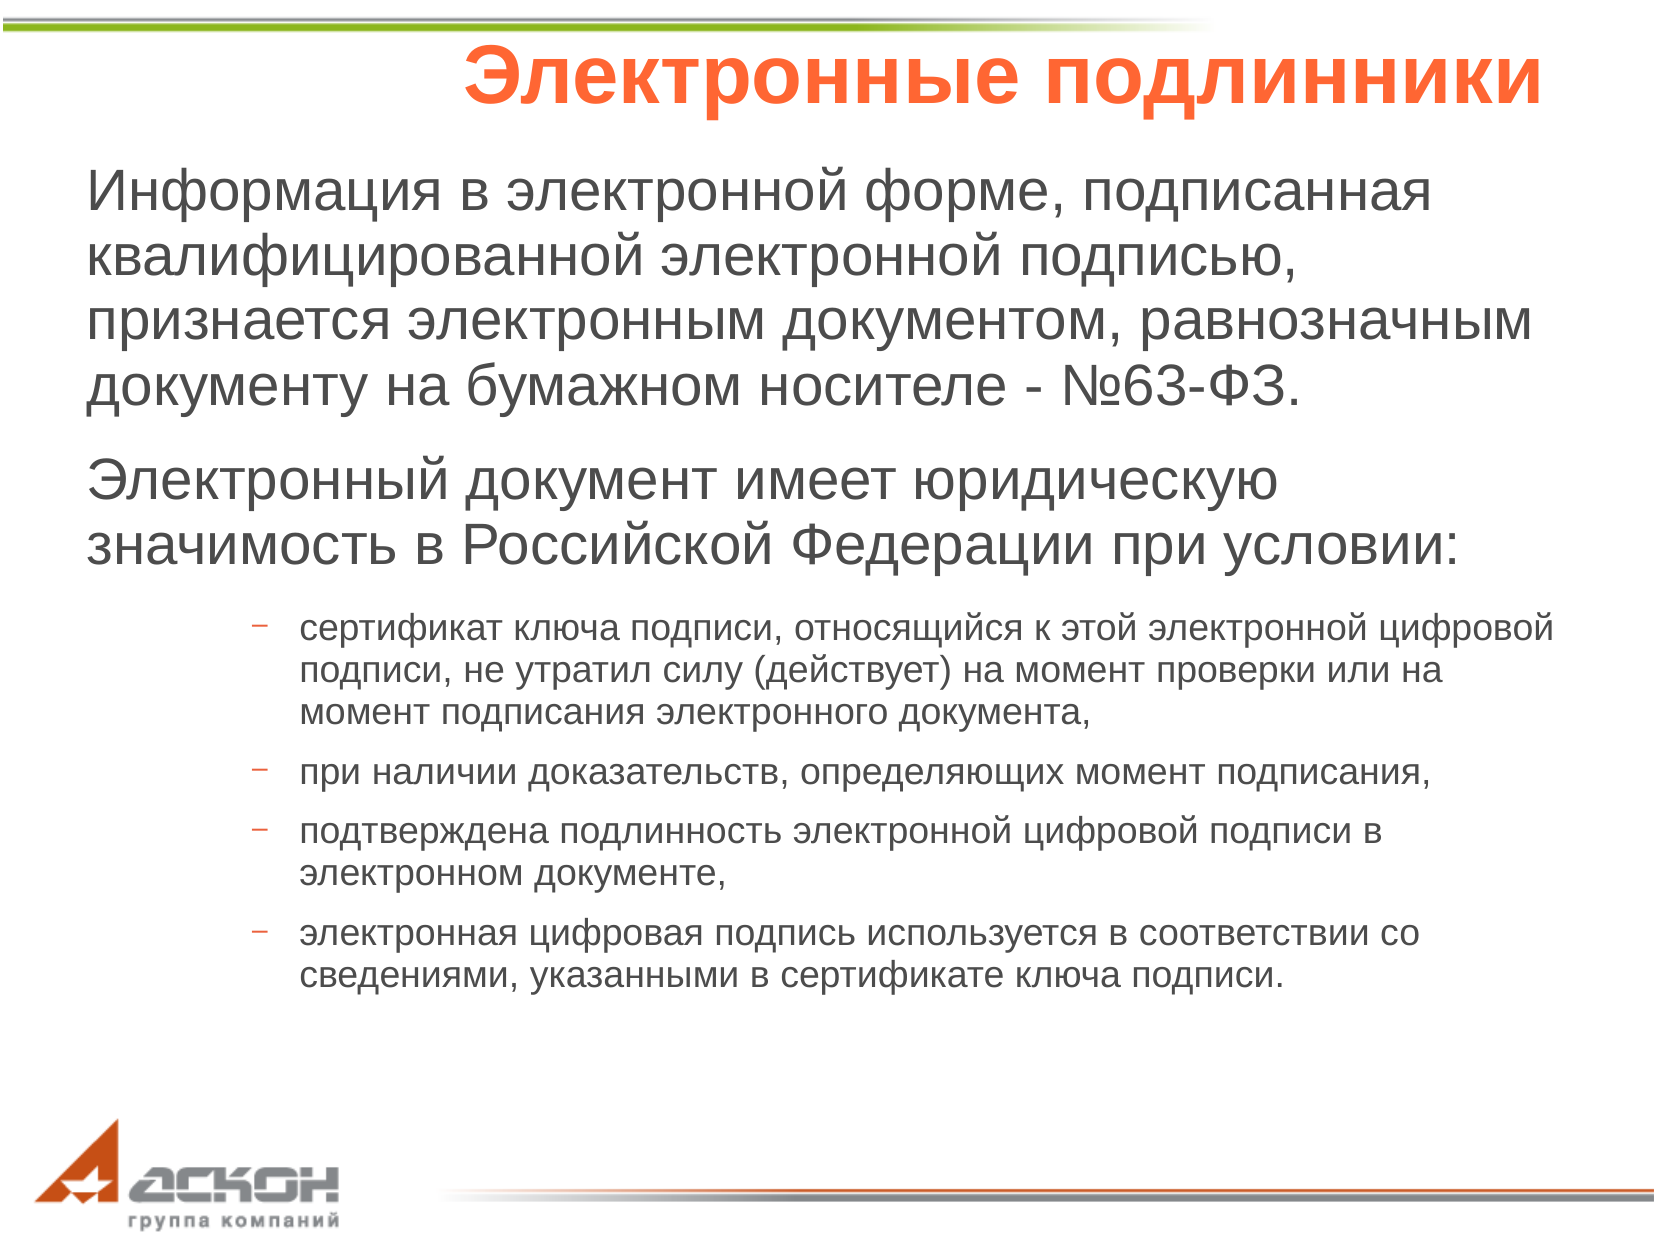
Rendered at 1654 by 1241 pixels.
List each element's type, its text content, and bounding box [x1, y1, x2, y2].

list Информация в электронной форме, подписанная квалифицированной электронной подписью, признается электронным документом, равнозначным документу на бумажном носителе - №63-ФЗ. Электронный документ имеет юридическую значимость в Российской Федерации при условии: сертификат ключа подписи, относящийся к этой электронной цифровой подписи, не утратил силу (действует) на момент проверки или на момент подписания электронного документа, при наличии доказательств, определяющих момент подписания, подтверждена подлинность электронной цифровой подписи в электронном документе, электронная цифровая подпись используется в соответствии со сведениями, указанными в сертификате ключа подписи. [86, 157, 1570, 1191]
title Электронные подлинники [82, 28, 1571, 122]
picture [3, 0, 1654, 1241]
